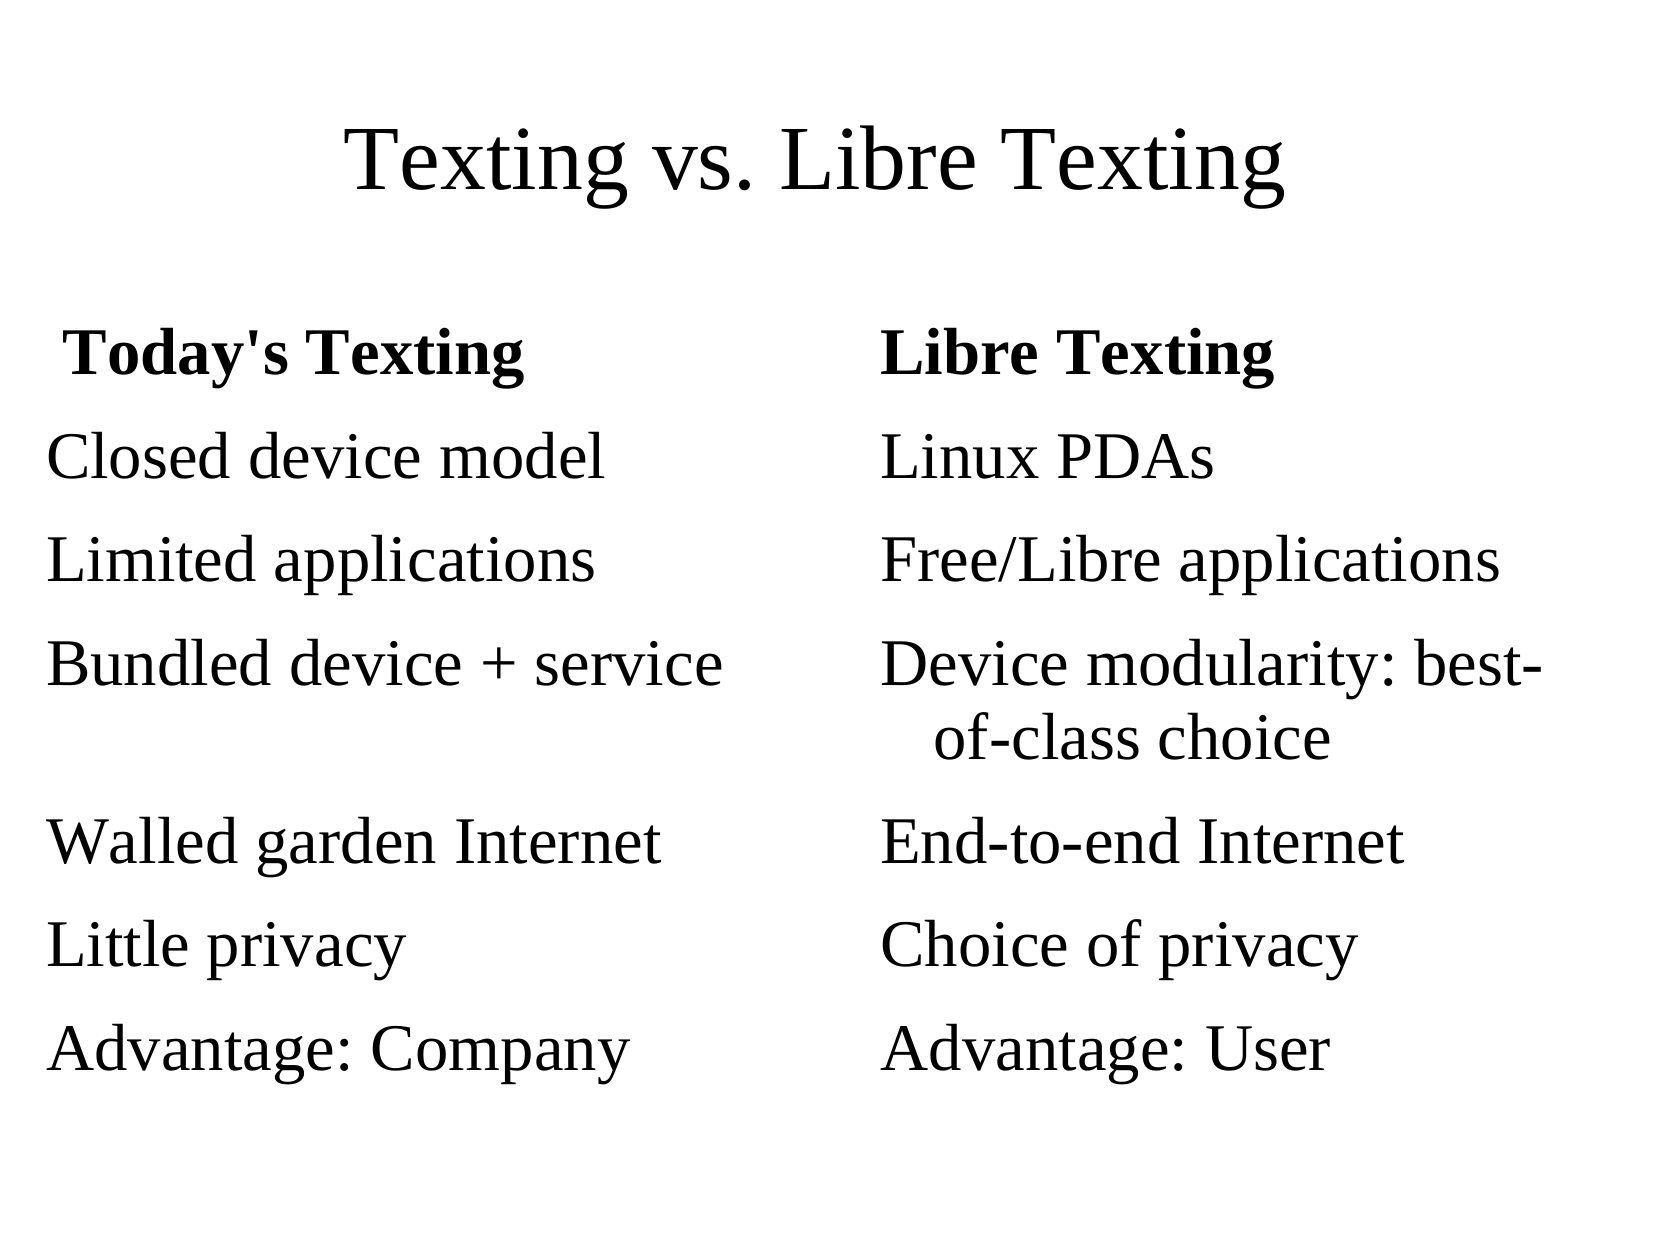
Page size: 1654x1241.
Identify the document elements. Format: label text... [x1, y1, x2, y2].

list Libre Texting Linux PDAs Free/Libre applications Device modularity: best-of-class choice End-to-end Internet Choice of privacy Advantage: User [862, 315, 1589, 1146]
list Today's Texting Closed device model Limited applications Bundled device + service Walled garden Internet Little privacy Advantage: Company [28, 315, 811, 1146]
title Texting vs. Libre Texting [121, 85, 1534, 233]
